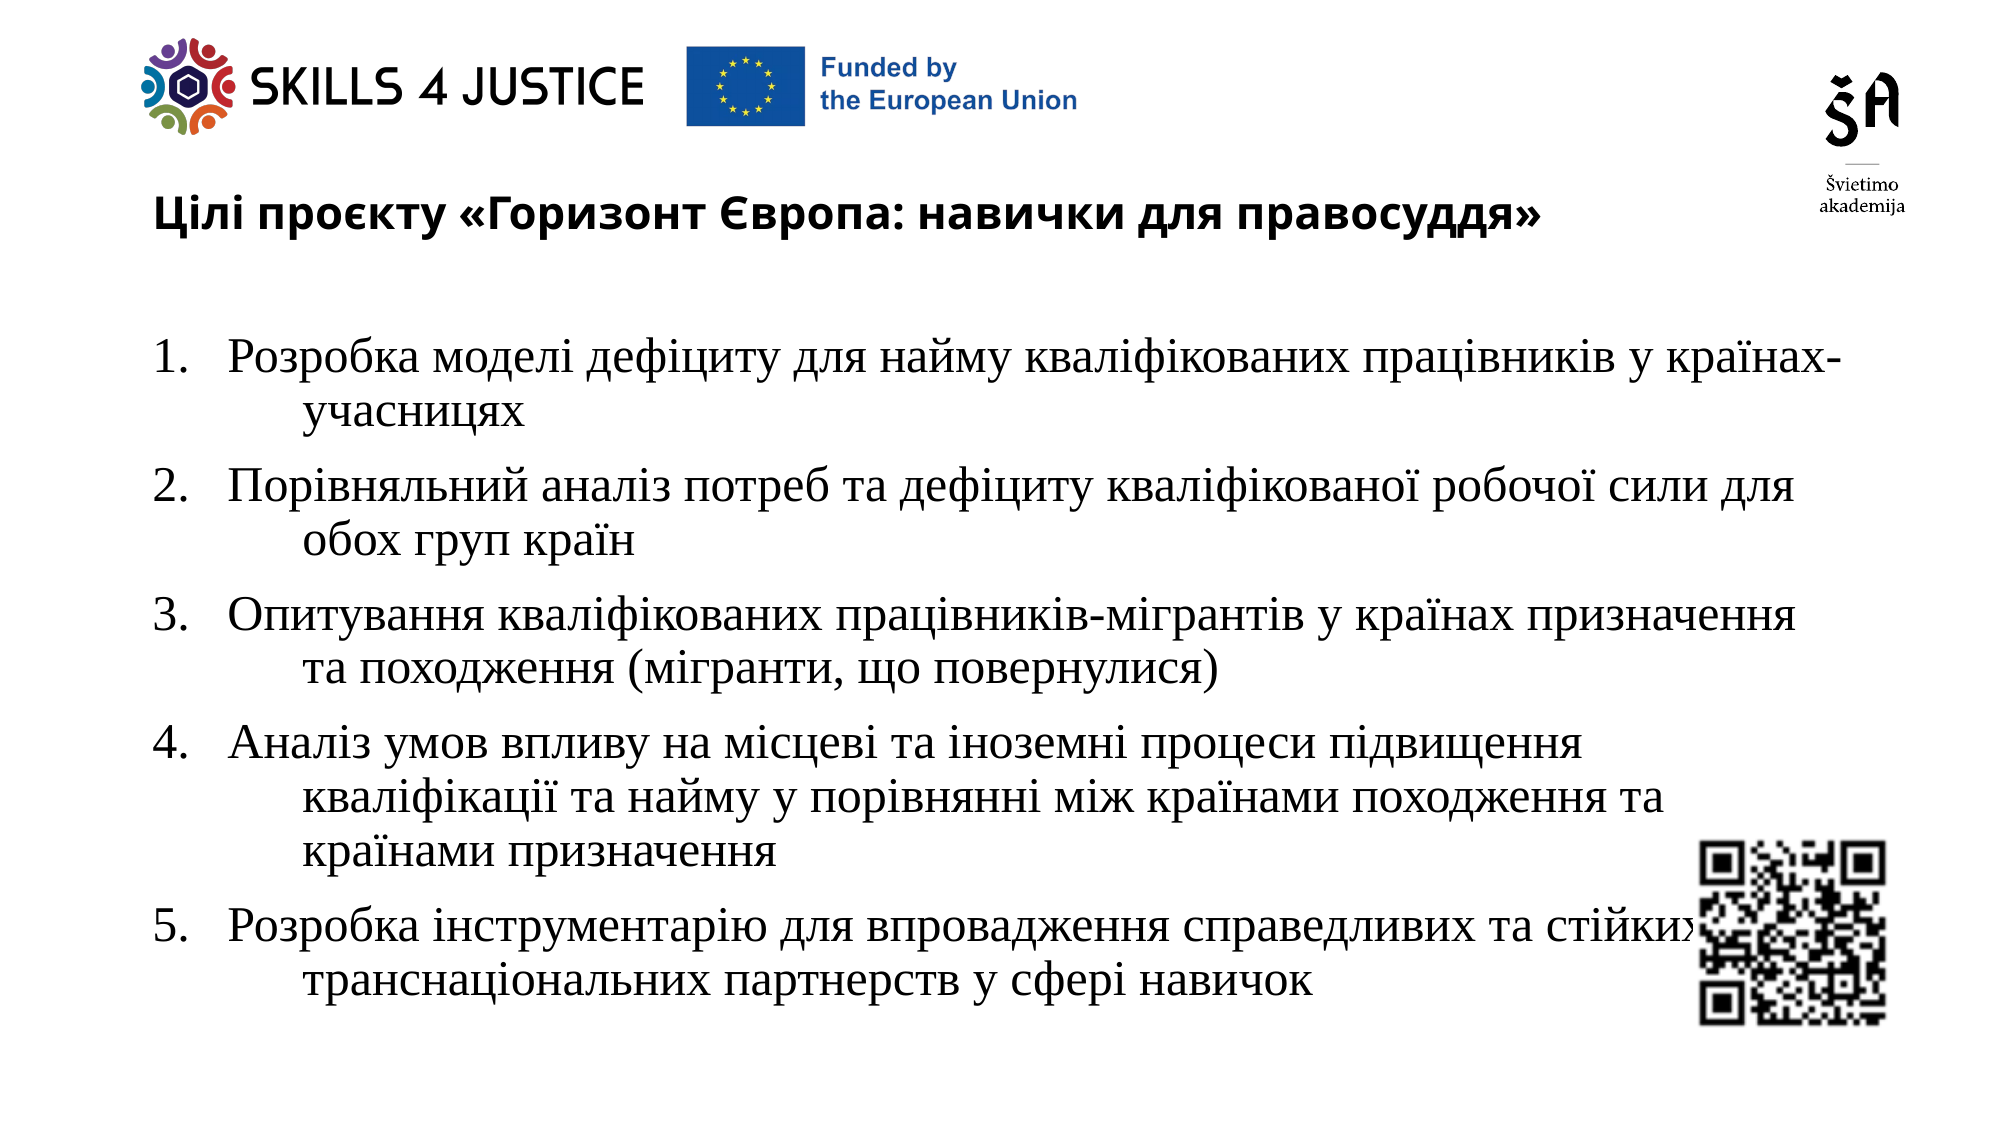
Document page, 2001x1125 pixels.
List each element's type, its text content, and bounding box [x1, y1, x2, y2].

picture [1693, 834, 1893, 1033]
title Цілі проєкту «Горизонт Європа: навички для правосуддя» [137, 183, 1679, 291]
list Розробка моделі дефіциту для найму кваліфікованих працівників у країнах-учасницях Порівняльний аналіз потреб та дефіциту кваліфікованої робочої сили для обох груп країн Опитування кваліфікованих працівників-мігрантів у країнах призначення та походження (мігранти, що повернулися) Аналіз умов впливу на місцеві та іноземні процеси підвищення кваліфікації та найму у порівнянні між країнами походження та країнами призначення Розробка інструментарію для впровадження справедливих та стійких транснаціональних партнерств у сфері навичок [137, 321, 1863, 1033]
